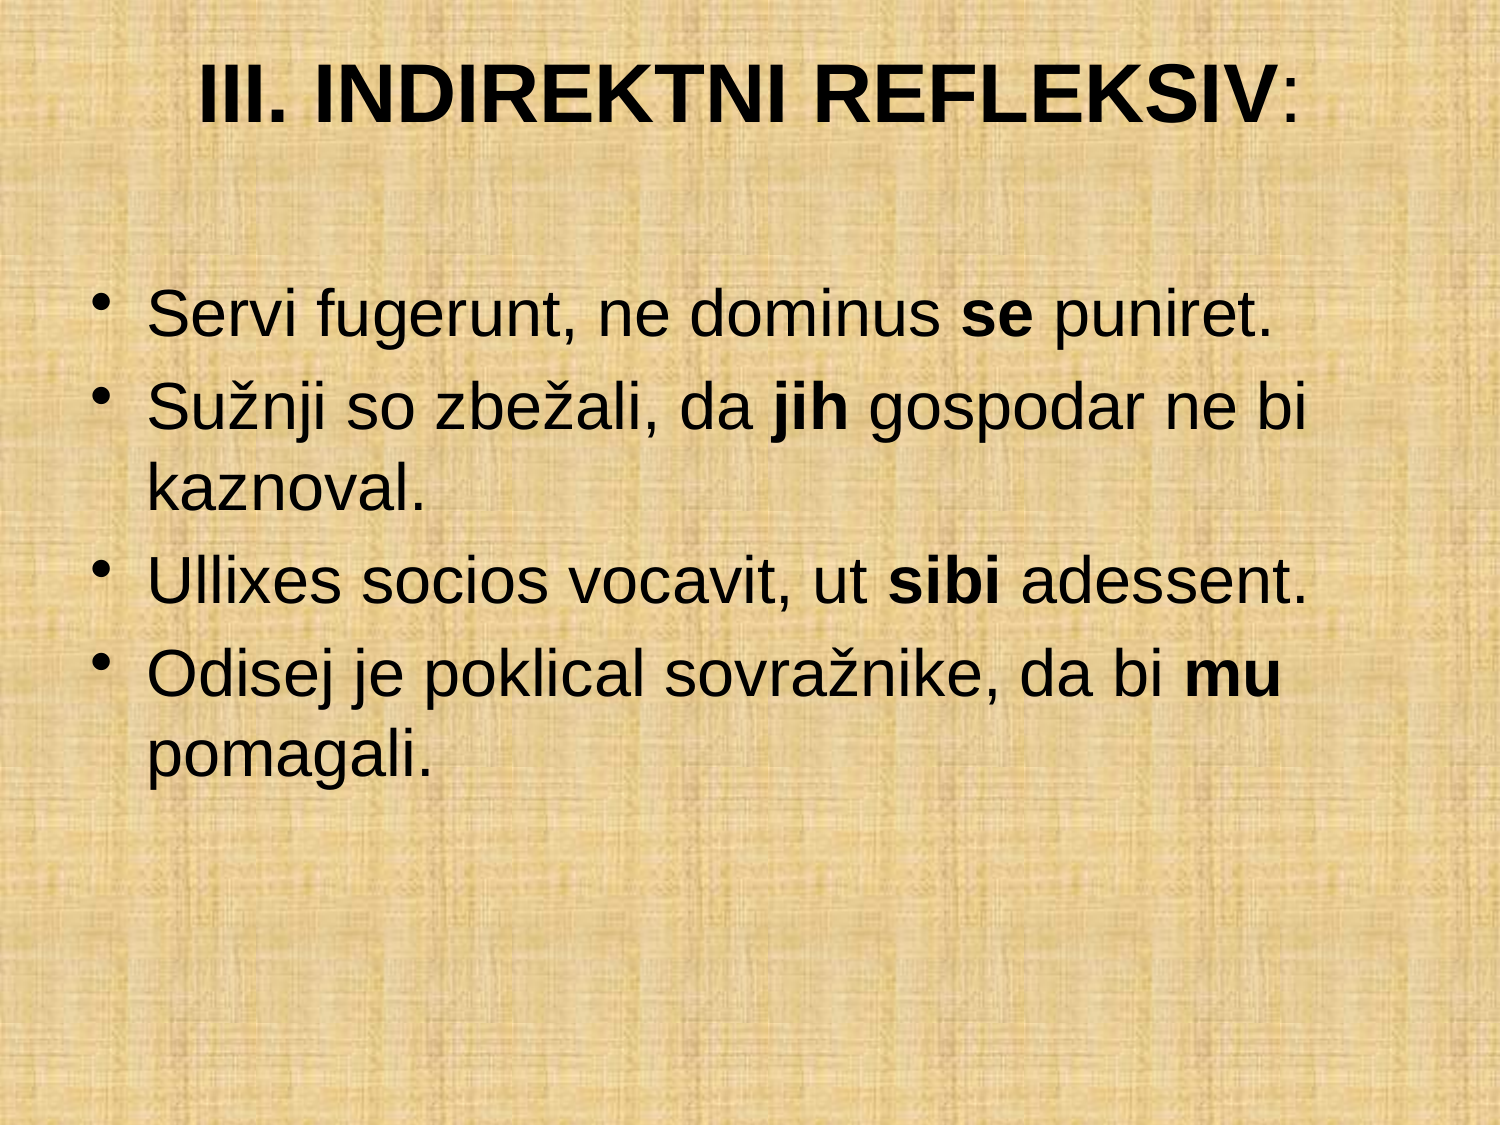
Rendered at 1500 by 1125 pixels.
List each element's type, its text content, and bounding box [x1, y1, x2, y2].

title III. INDIREKTNI REFLEKSIV: [75, 45, 1425, 233]
list Servi fugerunt, ne dominus se puniret. Sužnji so zbežali, da jih gospodar ne bi kaznoval. Ullixes socios vocavit, ut sibi adessent. Odisej je poklical sovražnike, da bi mu pomagali. [75, 262, 1425, 1005]
picture [0, 0, 1500, 1125]
